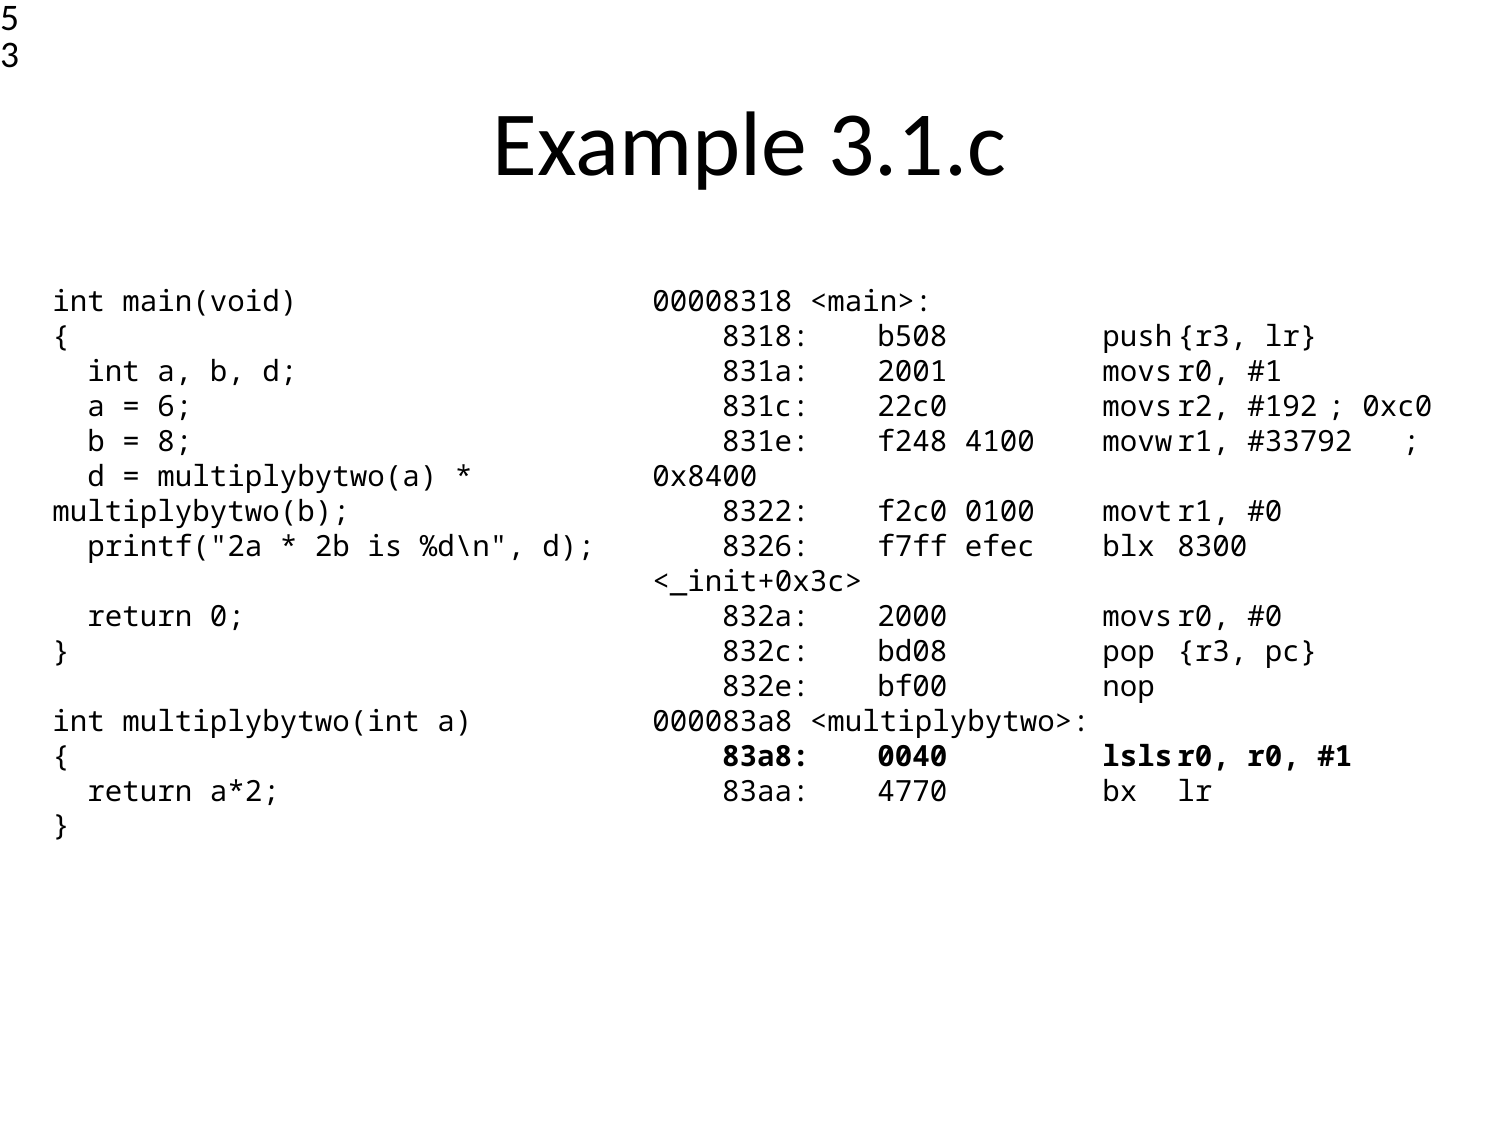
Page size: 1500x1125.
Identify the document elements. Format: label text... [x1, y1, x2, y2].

text_box int main(void) { int a, b, d; a = 6; b = 8; d = multiplybytwo(a) * multiplybytwo(b); printf("2a * 2b is %d\n", d); return 0; } int multiplybytwo(int a) { return a*2; } [37, 274, 738, 850]
title Example 3.1.c [75, 45, 1425, 233]
text_box 00008318 <main>: 8318: b508 push {r3, lr} 831a: 2001 movs r0, #1 831c: 22c0 movs r2, #192 ; 0xc0 831e: f248 4100 movw r1, #33792 ; 0x8400 8322: f2c0 0100 movt r1, #0 8326: f7ff efec blx 8300 <_init+0x3c> 832a: 2000 movs r0, #0 832c: bd08 pop {r3, pc} 832e: bf00 nop 000083a8 <multiplybytwo>: 83a8: 0040 lsls r0, r0, #1 83aa: 4770 bx lr [637, 274, 1450, 815]
